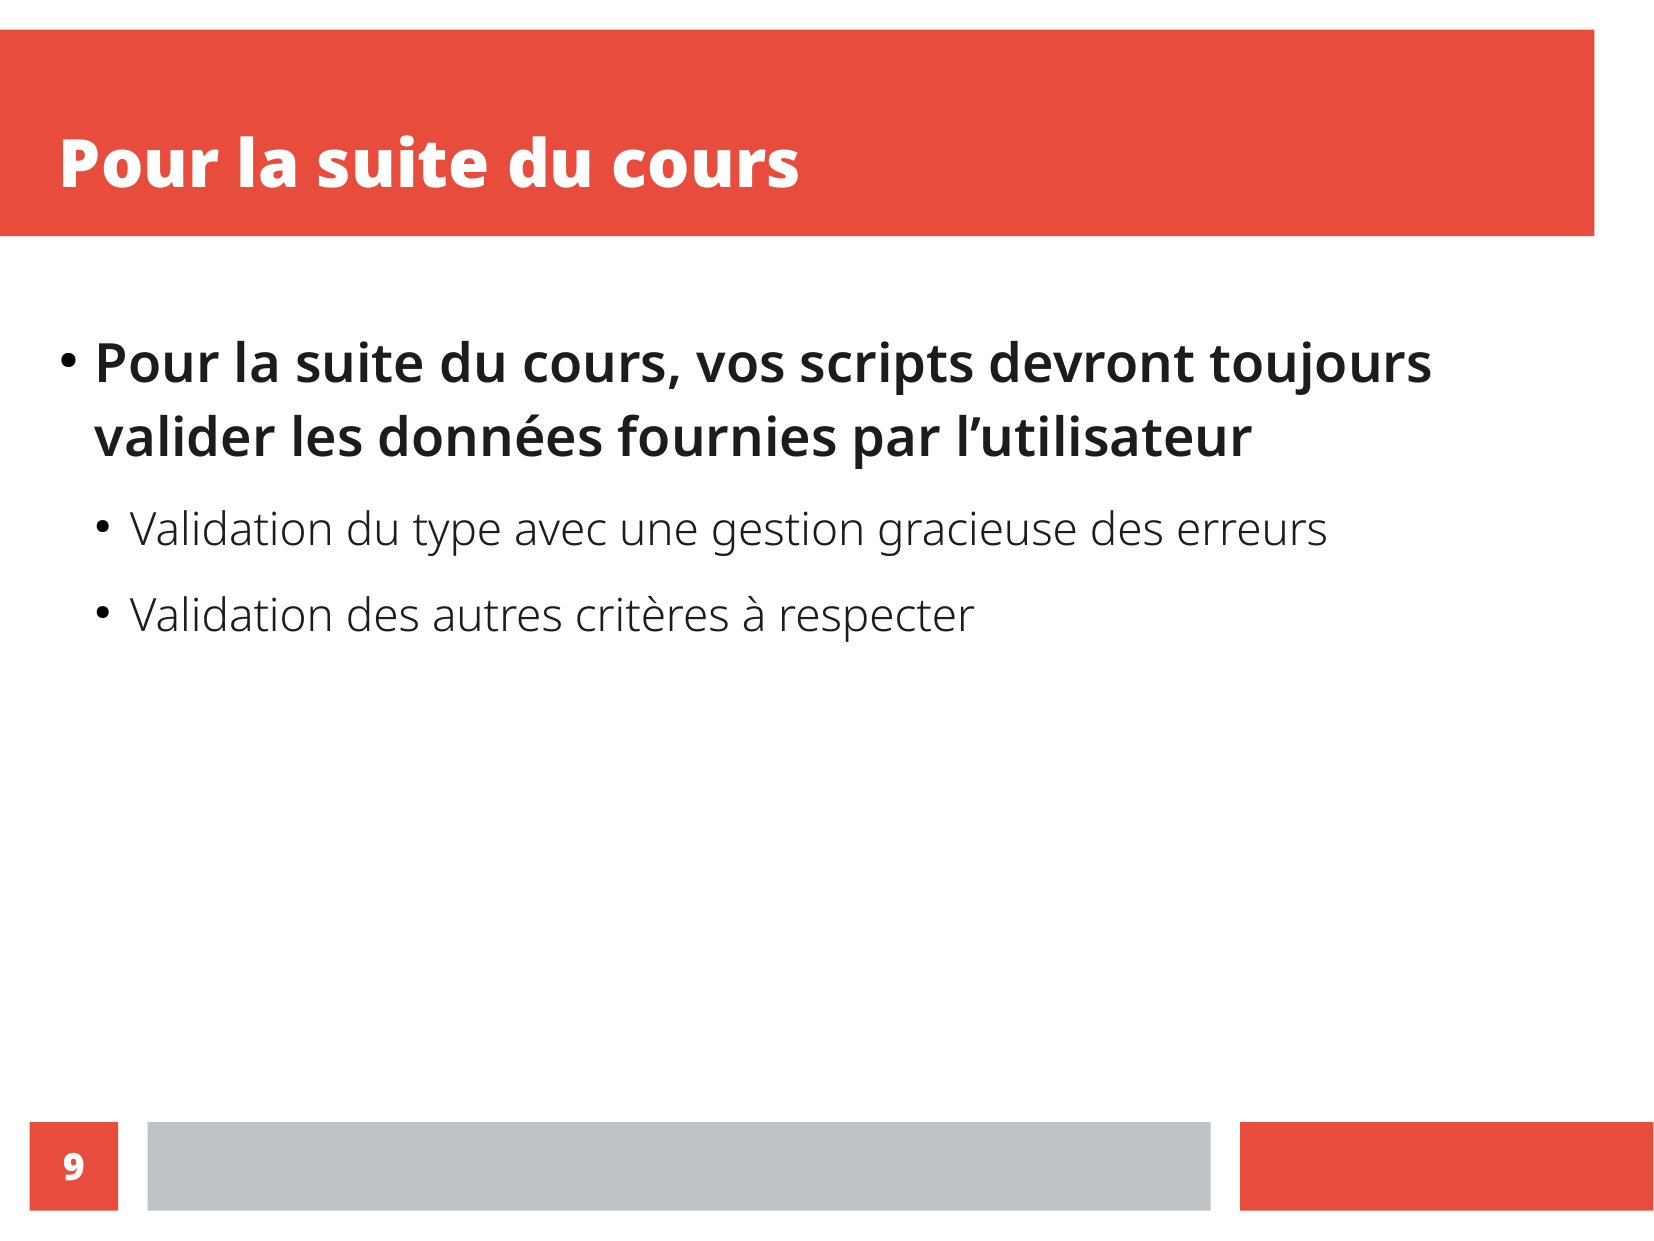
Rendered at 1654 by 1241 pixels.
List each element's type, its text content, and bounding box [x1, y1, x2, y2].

list Pour la suite du cours, vos scripts devront toujours valider les données fournies par l’utilisateur Validation du type avec une gestion gracieuse des erreurs Validation des autres critères à respecter [59, 324, 1565, 1093]
title Pour la suite du cours [59, 59, 1595, 207]
